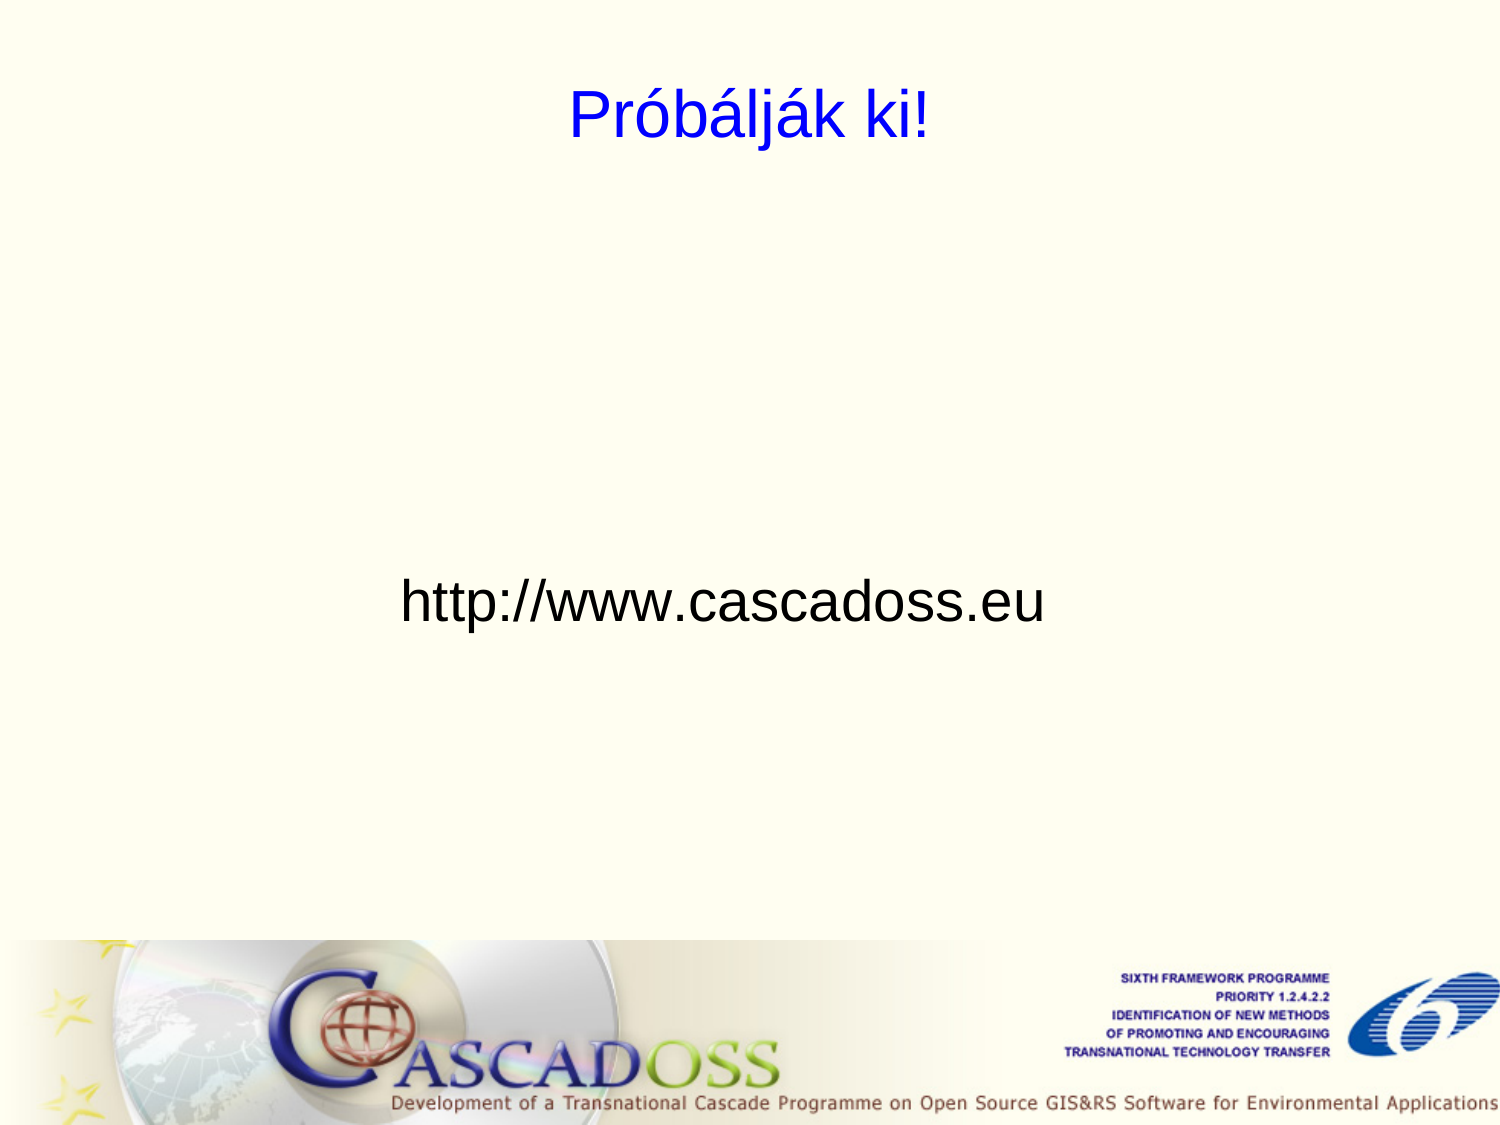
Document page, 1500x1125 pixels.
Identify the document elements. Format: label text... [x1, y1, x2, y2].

text_box http://www.cascadoss.eu [177, 561, 1270, 641]
picture [0, 940, 1500, 1125]
title Próbálják ki! [75, 28, 1425, 201]
